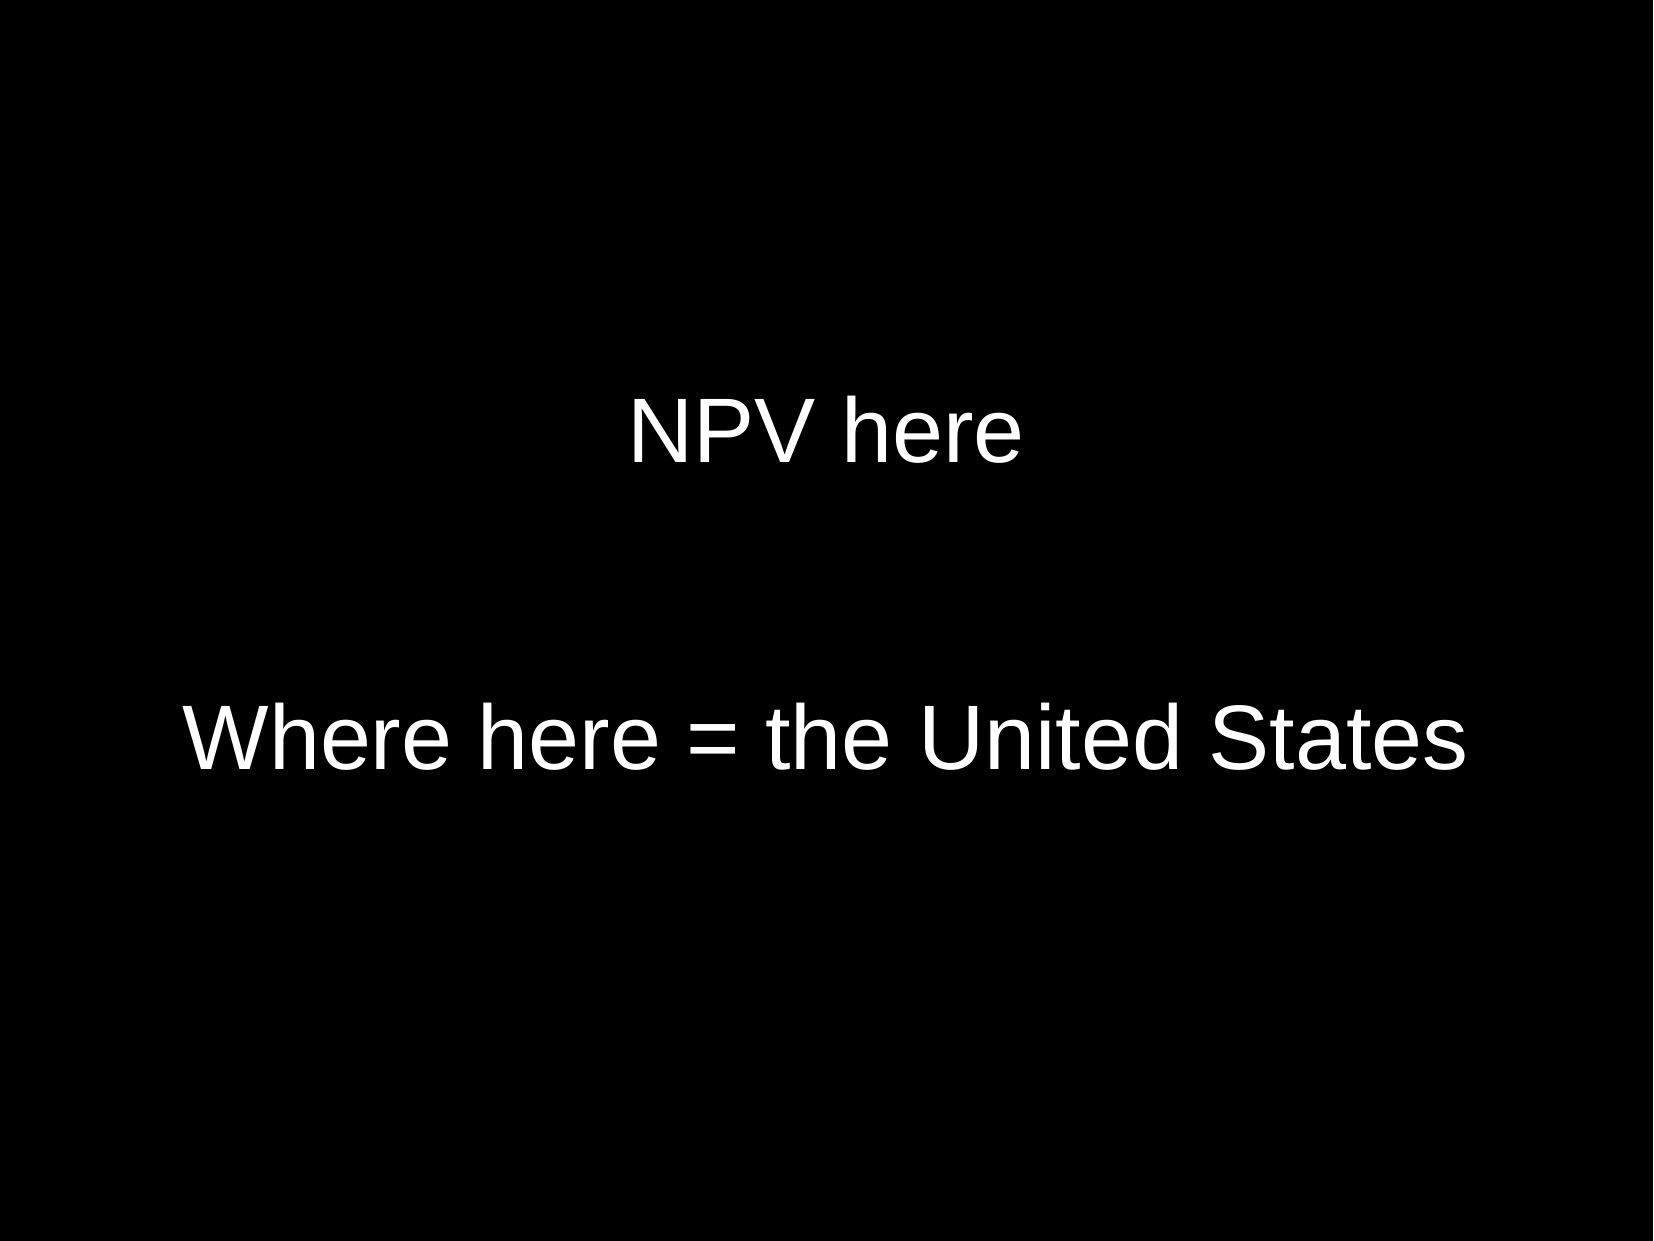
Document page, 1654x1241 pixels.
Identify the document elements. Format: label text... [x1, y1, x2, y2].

title NPV here [82, 334, 1571, 527]
title Where here = the United States [82, 641, 1571, 834]
